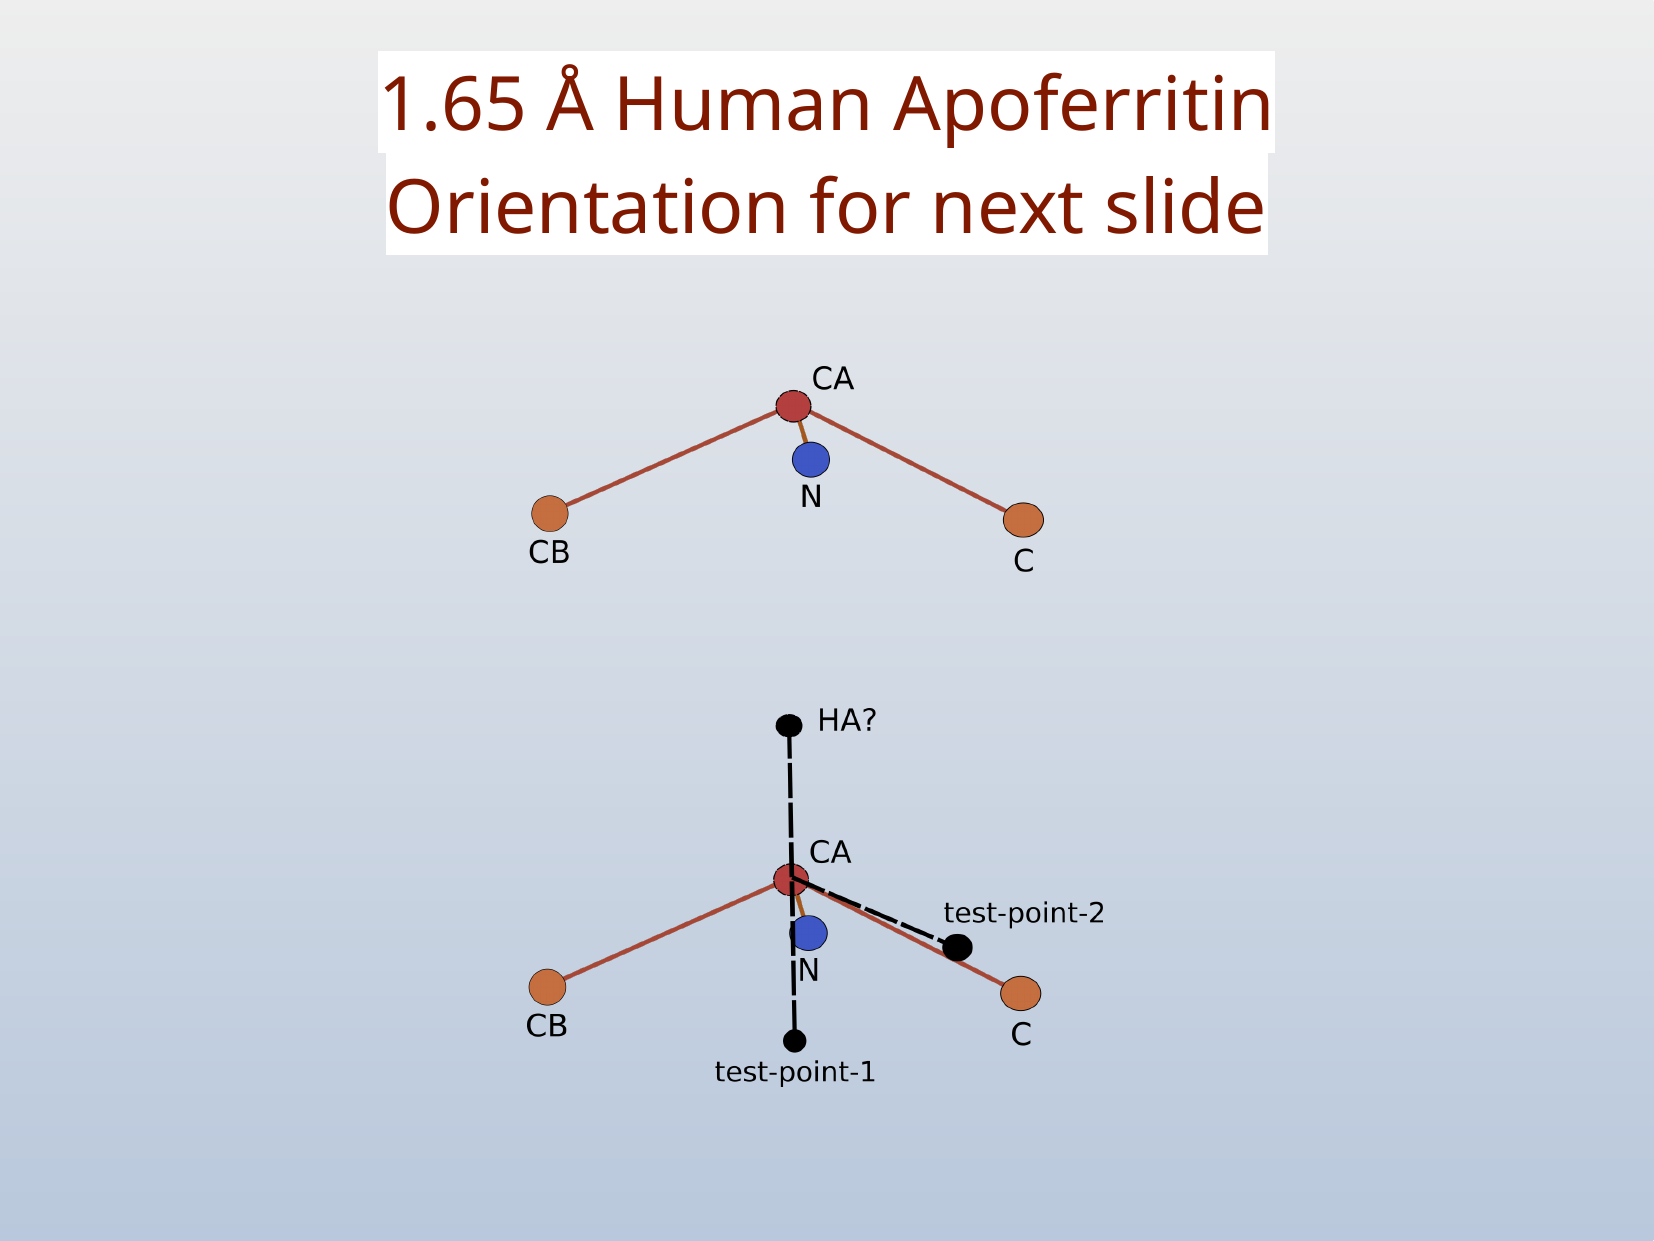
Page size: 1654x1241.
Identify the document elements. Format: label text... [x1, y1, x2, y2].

picture [527, 366, 1103, 1087]
title 1.65 Å Human Apoferritin Orientation for next slide [82, 49, 1571, 257]
